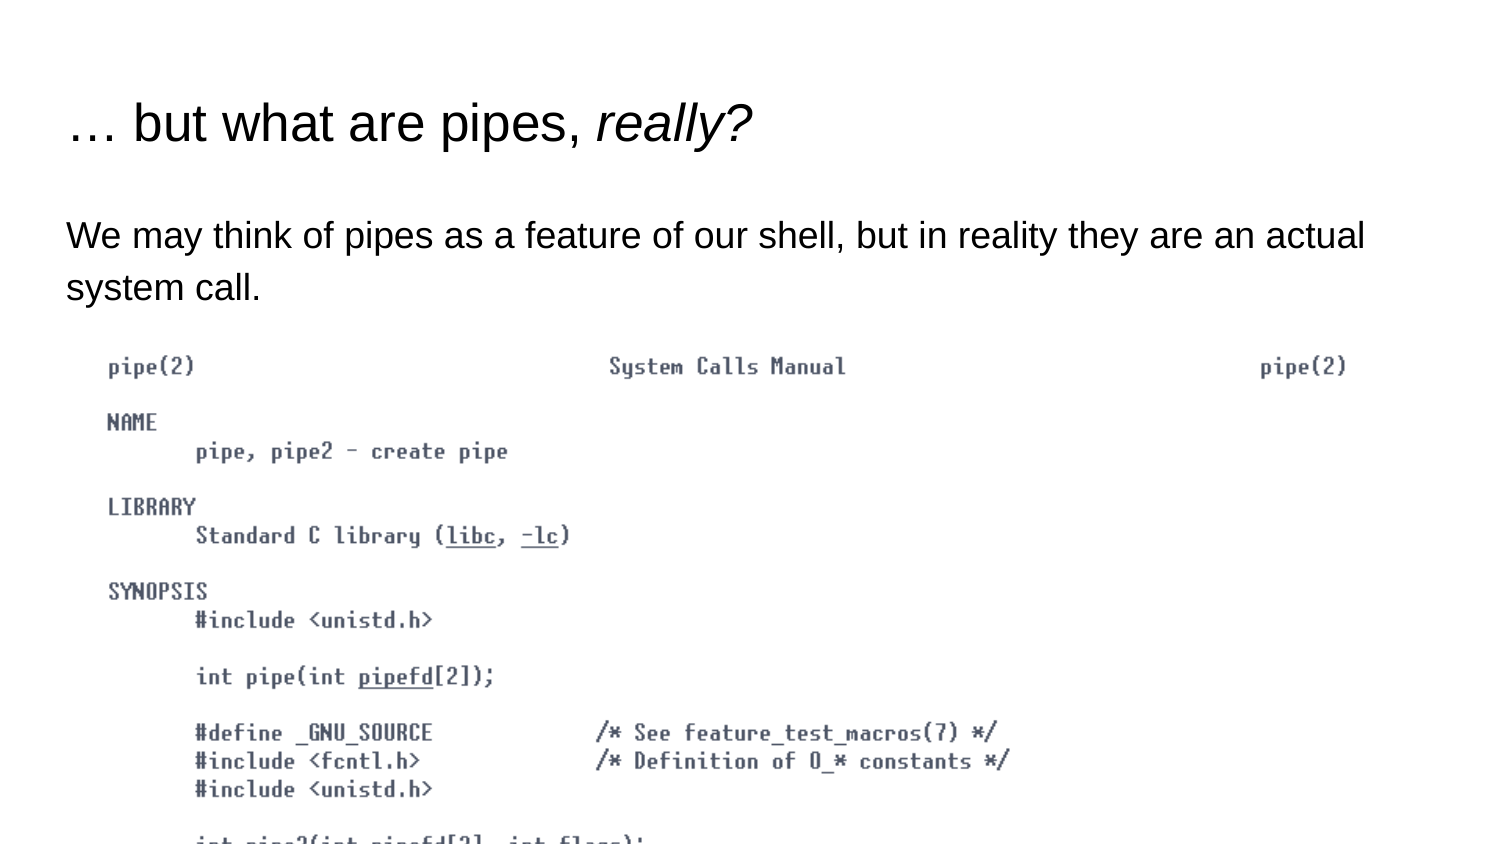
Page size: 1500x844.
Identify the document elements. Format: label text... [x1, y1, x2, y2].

title … but what are pipes, really? [51, 72, 1449, 167]
list We may think of pipes as a feature of our shell, but in reality they are an actual system call. [51, 189, 1449, 750]
picture [94, 329, 1376, 844]
